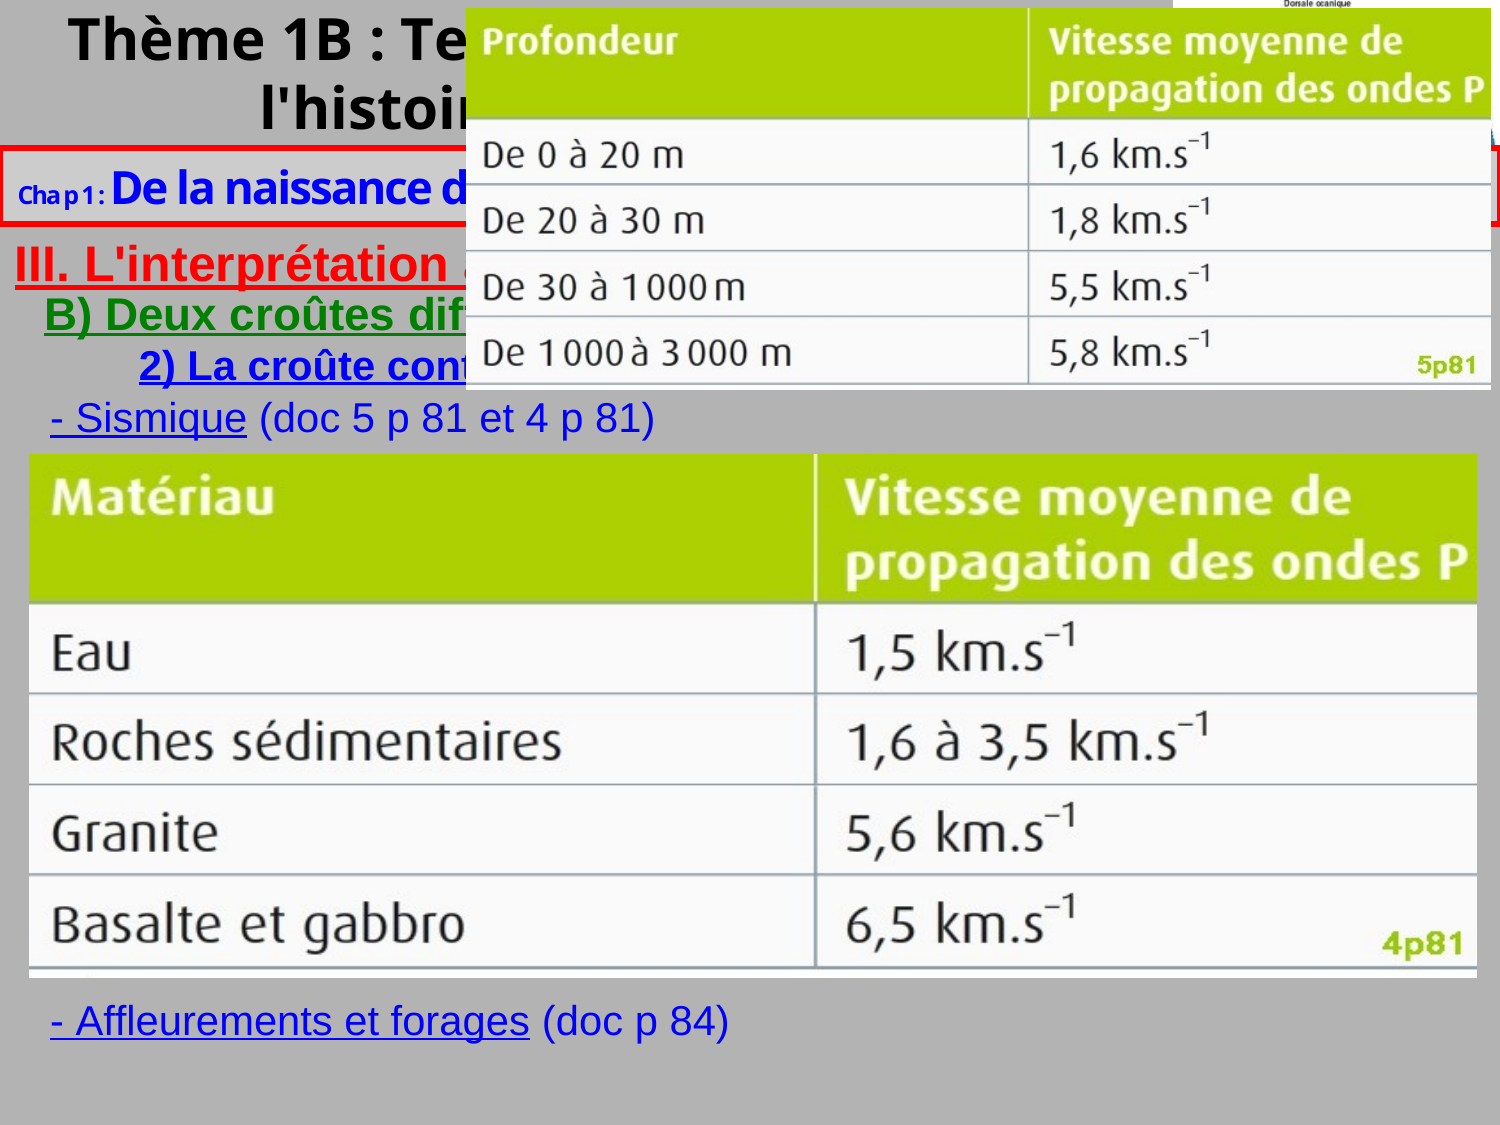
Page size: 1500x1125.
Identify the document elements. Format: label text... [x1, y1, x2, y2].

text_box - Affleurements et forages (doc p 84) [35, 986, 1500, 1052]
text_box III. L'interprétation actuelle des différences d'altitude. [0, 224, 466, 300]
text_box Thème 1B : Tectonique des plaques, l'histoire d'un modèle. [0, 0, 1173, 147]
picture [466, 0, 1500, 390]
text_box B) Deux croûtes différentes reposant sur un même manteau. [29, 277, 466, 348]
text_box Cha p 1 : De la naissance de l’idée aux interprétations actuelles. [0, 147, 466, 224]
text_box - Sismique (doc 5 p 81 et 4 p 81) [35, 383, 1500, 449]
picture [29, 454, 1477, 978]
text_box 2) La croûte continentale. [124, 348, 466, 383]
